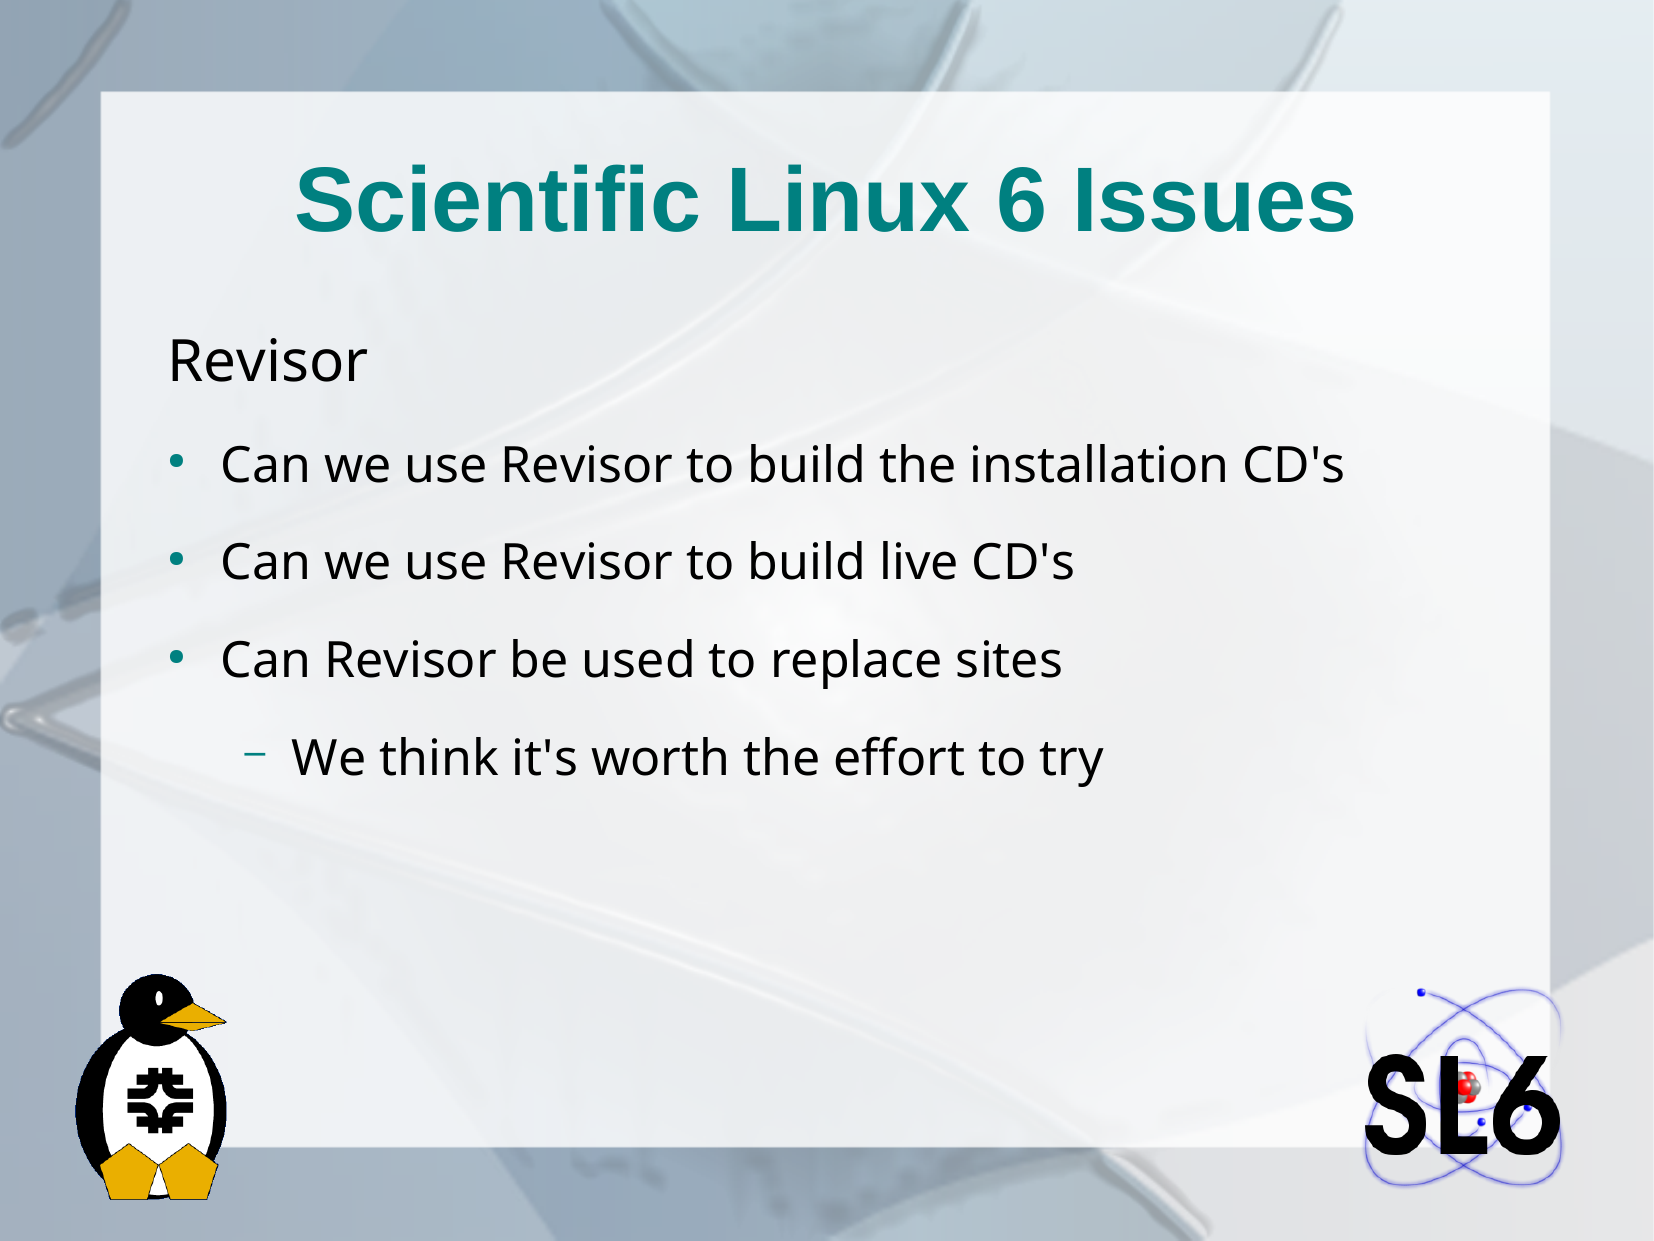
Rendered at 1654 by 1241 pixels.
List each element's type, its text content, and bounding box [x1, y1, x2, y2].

list Revisor Can we use Revisor to build the installation CD's Can we use Revisor to build live CD's Can Revisor be used to replace sites We think it's worth the effort to try [150, 319, 1463, 945]
picture [0, 0, 1654, 1241]
title Scientific Linux 6 Issues [118, 96, 1536, 304]
